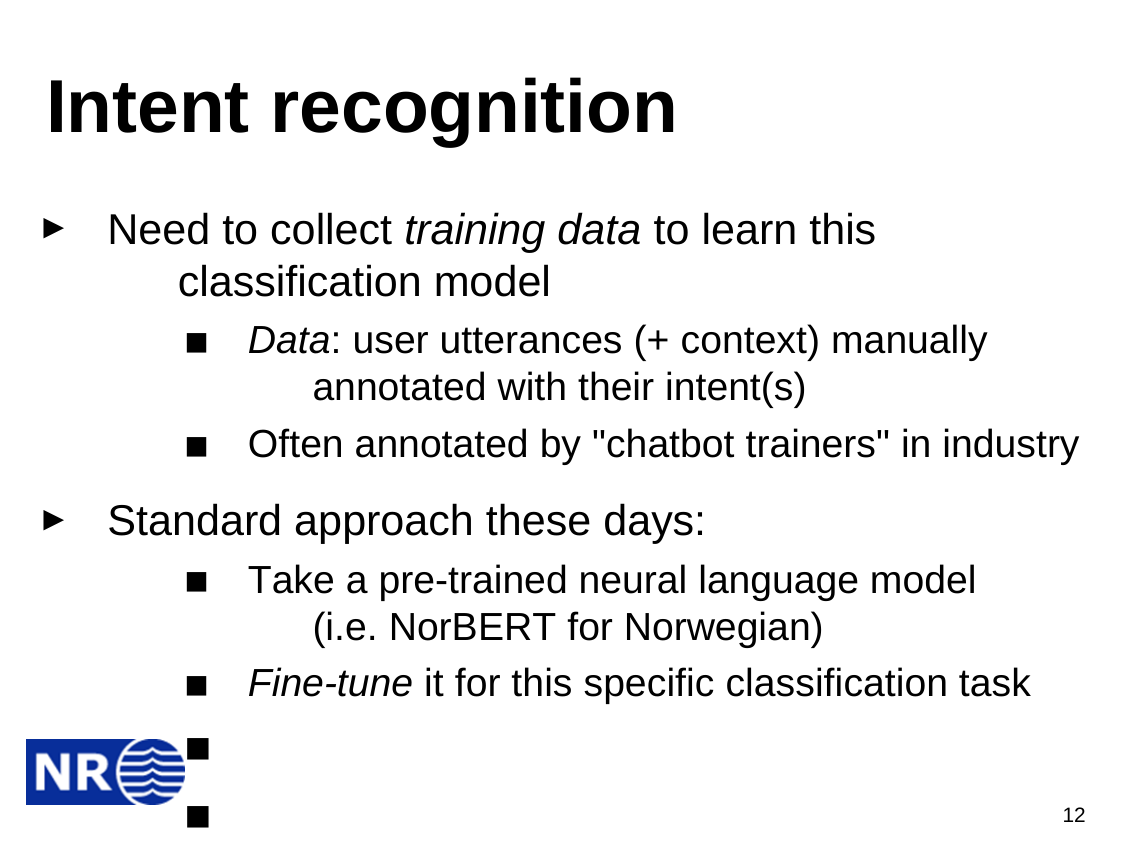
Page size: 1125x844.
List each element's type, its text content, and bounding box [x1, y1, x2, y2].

list Need to collect training data to learn this classification model Data: user utterances (+ context) manually annotated with their intent(s) Often annotated by "chatbot trainers" in industry Standard approach these days: Take a pre-trained neural language model (i.e. NorBERT for Norwegian) Fine-tune it for this specific classification task [21, 194, 1103, 734]
title Intent recognition [30, 32, 1095, 157]
text_box [1047, 794, 1119, 829]
